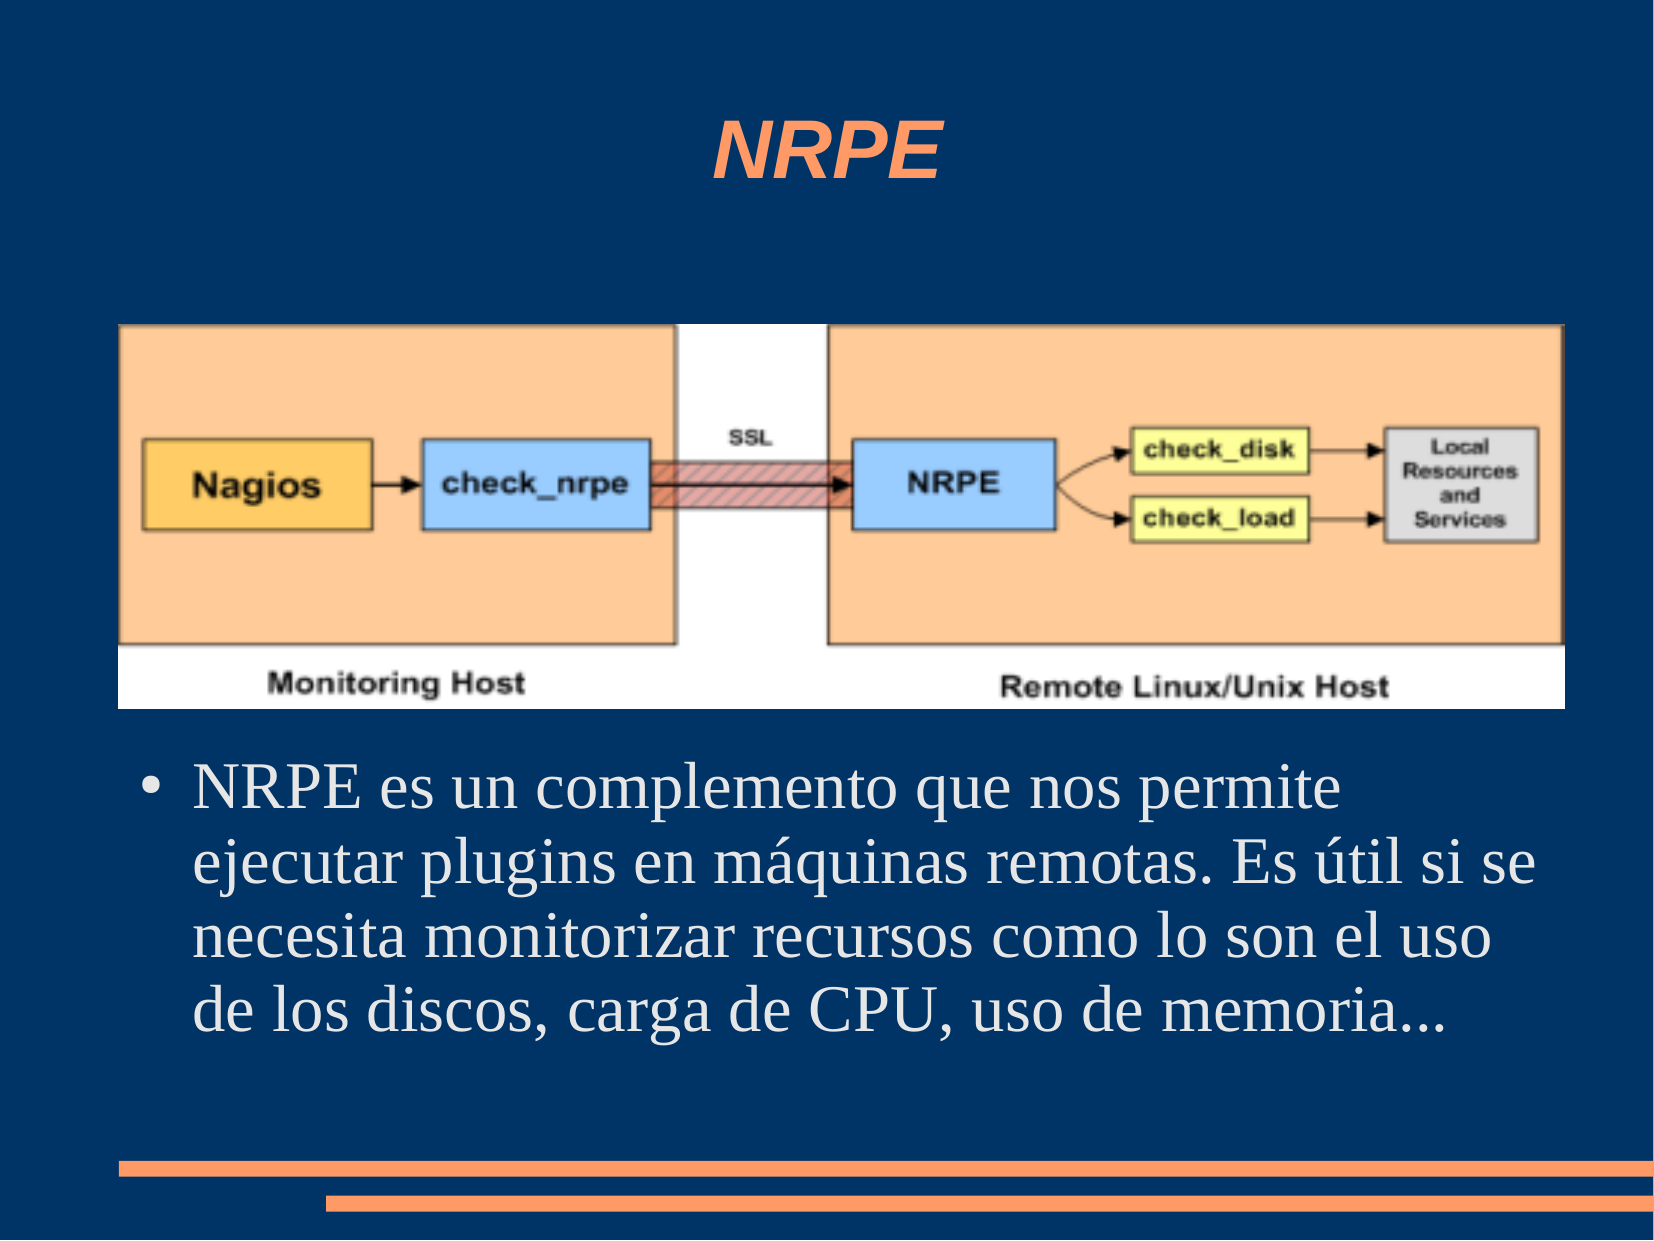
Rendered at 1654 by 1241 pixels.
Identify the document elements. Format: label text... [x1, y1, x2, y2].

title NRPE [121, 53, 1534, 246]
list NRPE es un complemento que nos permite ejecutar plugins en máquinas remotas. Es útil si se necesita monitorizar recursos como lo son el uso de los discos, carga de CPU, uso de memoria... [121, 749, 1561, 1126]
chart [858, 709, 1562, 713]
picture [118, 324, 1565, 709]
chart [121, 709, 824, 713]
